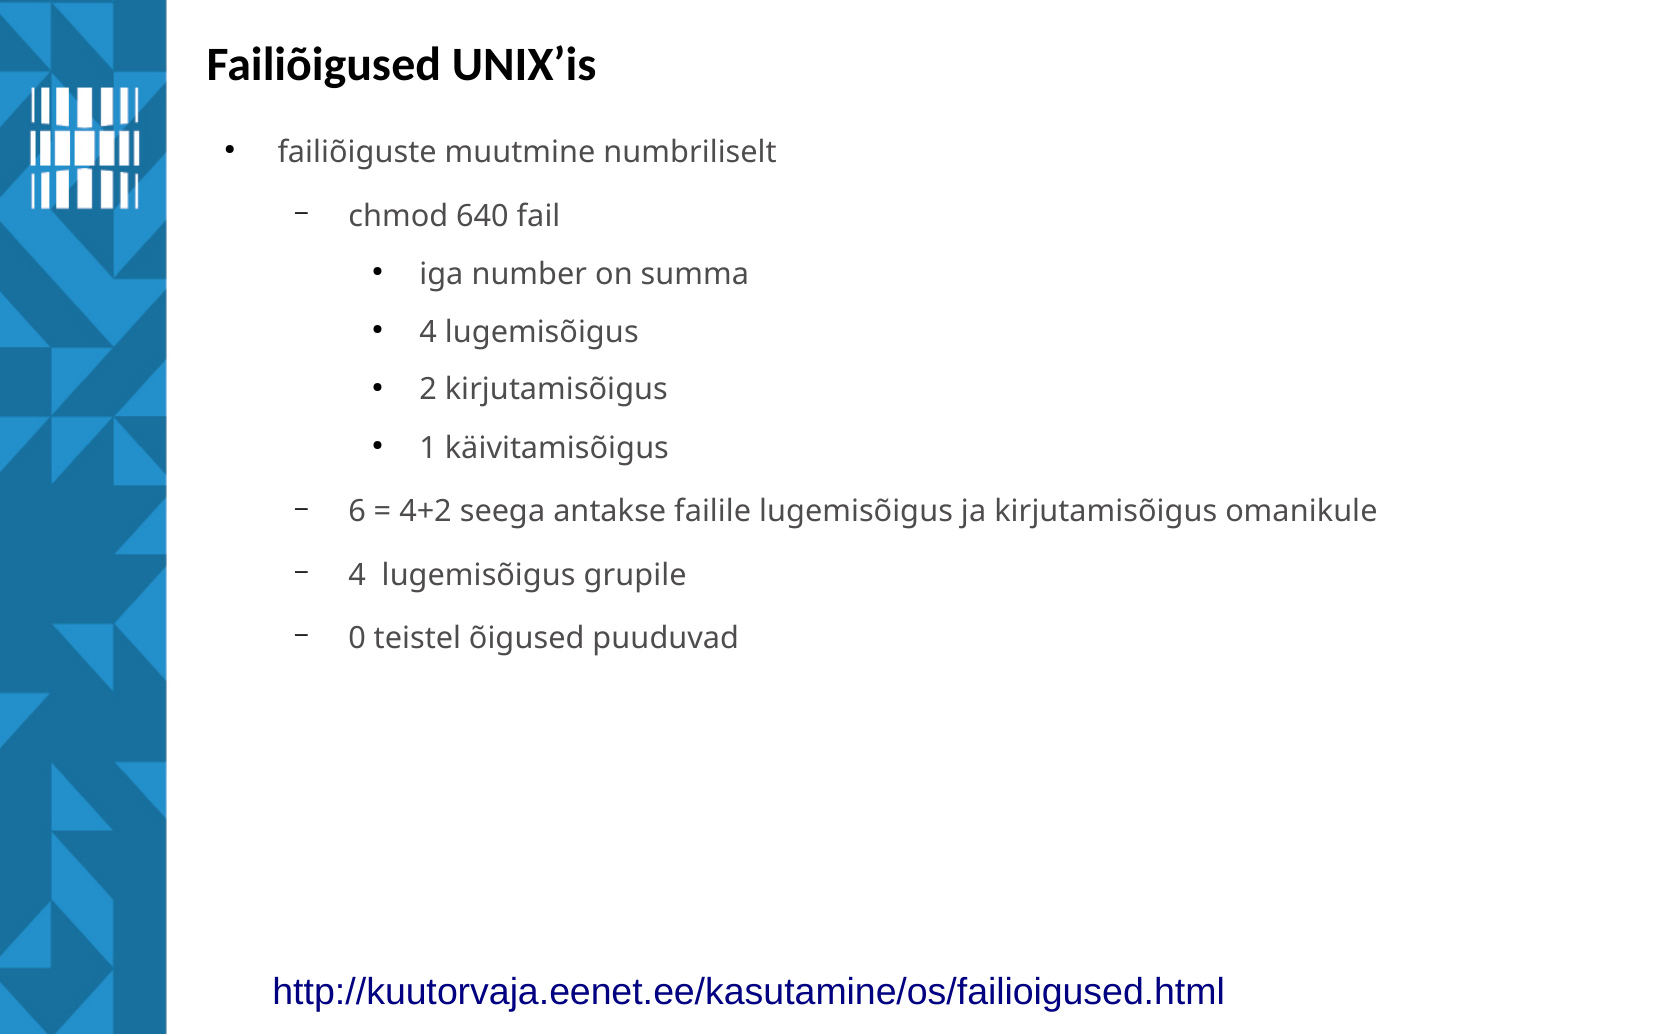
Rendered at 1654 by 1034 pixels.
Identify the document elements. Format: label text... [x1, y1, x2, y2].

text_box http://kuutorvaja.eenet.ee/kasutamine/os/failioigused.html [257, 963, 1241, 1021]
list failiõiguste muutmine numbriliselt chmod 640 fail iga number on summa 4 lugemisõigus 2 kirjutamisõigus 1 käivitamisõigus 6 = 4+2 seega antakse failile lugemisõigus ja kirjutamisõigus omanikule 4 lugemisõigus grupile 0 teistel õigused puuduvad [206, 129, 1613, 981]
title Failiõigused UNIX’is [206, 29, 1430, 107]
picture [42, 108, 132, 208]
